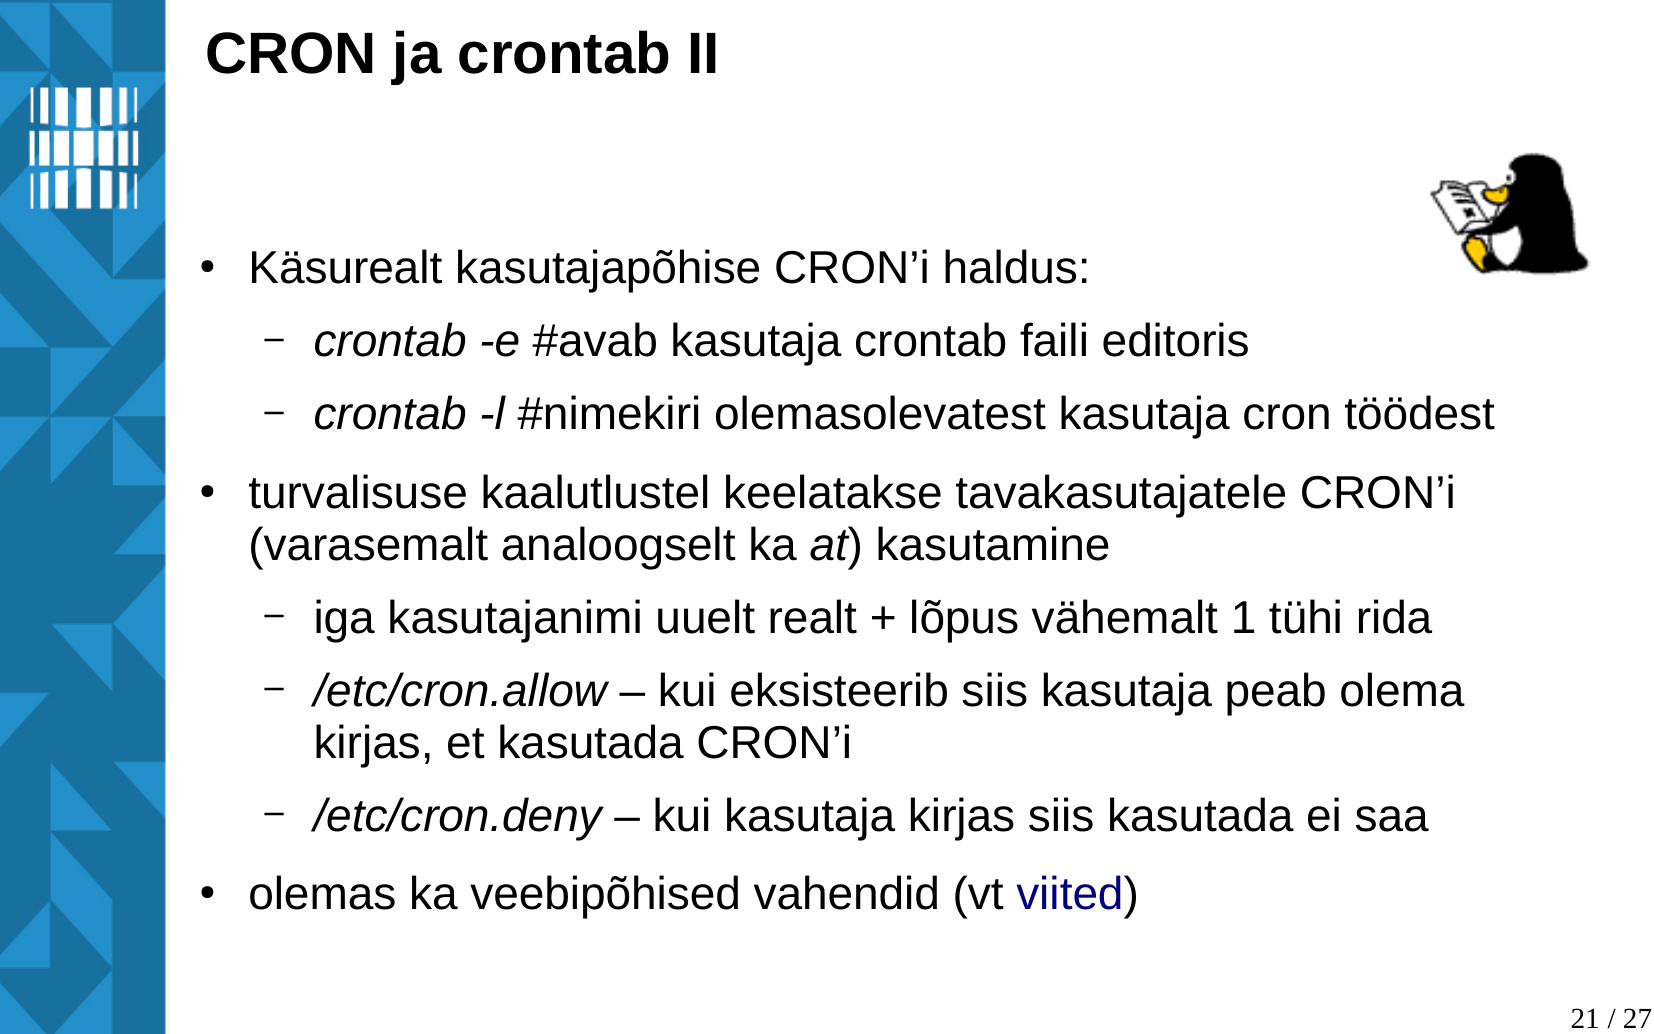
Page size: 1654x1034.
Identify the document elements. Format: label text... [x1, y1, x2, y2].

picture [1417, 116, 1607, 284]
list Käsurealt kasutajapõhise CRON’i haldus: crontab -e #avab kasutaja crontab faili editoris crontab -l #nimekiri olemasolevatest kasutaja cron töödest turvalisuse kaalutlustel keelatakse tavakasutajatele CRON’i (varasemalt analoogselt ka at) kasutamine iga kasutajanimi uuelt realt + lõpus vähemalt 1 tühi rida /etc/cron.allow – kui eksisteerib siis kasutaja peab olema kirjas, et kasutada CRON’i /etc/cron.deny – kui kasutaja kirjas siis kasutada ei saa olemas ka veebipõhised vahendid (vt viited) [183, 241, 1584, 924]
title CRON ja crontab II [205, 11, 1525, 95]
